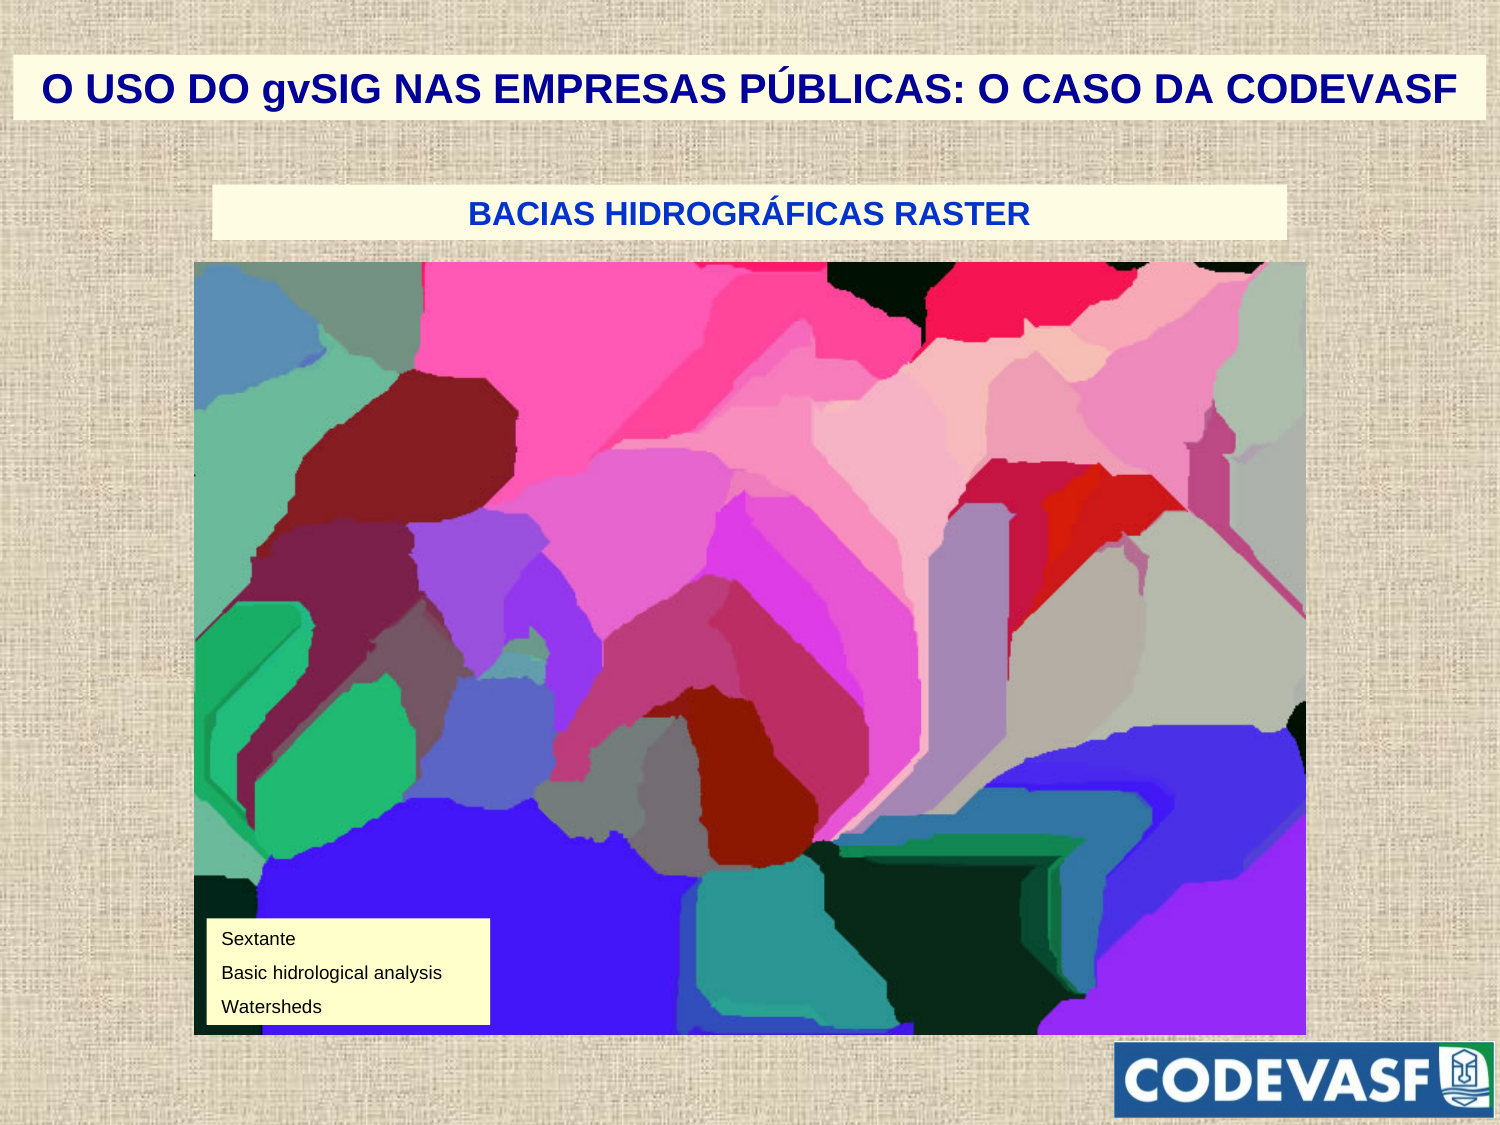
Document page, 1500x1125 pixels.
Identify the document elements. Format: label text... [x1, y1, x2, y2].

text_box BACIAS HIDROGRÁFICAS RASTER [212, 184, 1288, 240]
text_box O USO DO gvSIG NAS EMPRESAS PÚBLICAS: O CASO DA CODEVASF [13, 54, 1487, 121]
text_box Sextante Basic hidrological analysis Watersheds [206, 918, 491, 1025]
picture [0, 0, 1500, 1125]
